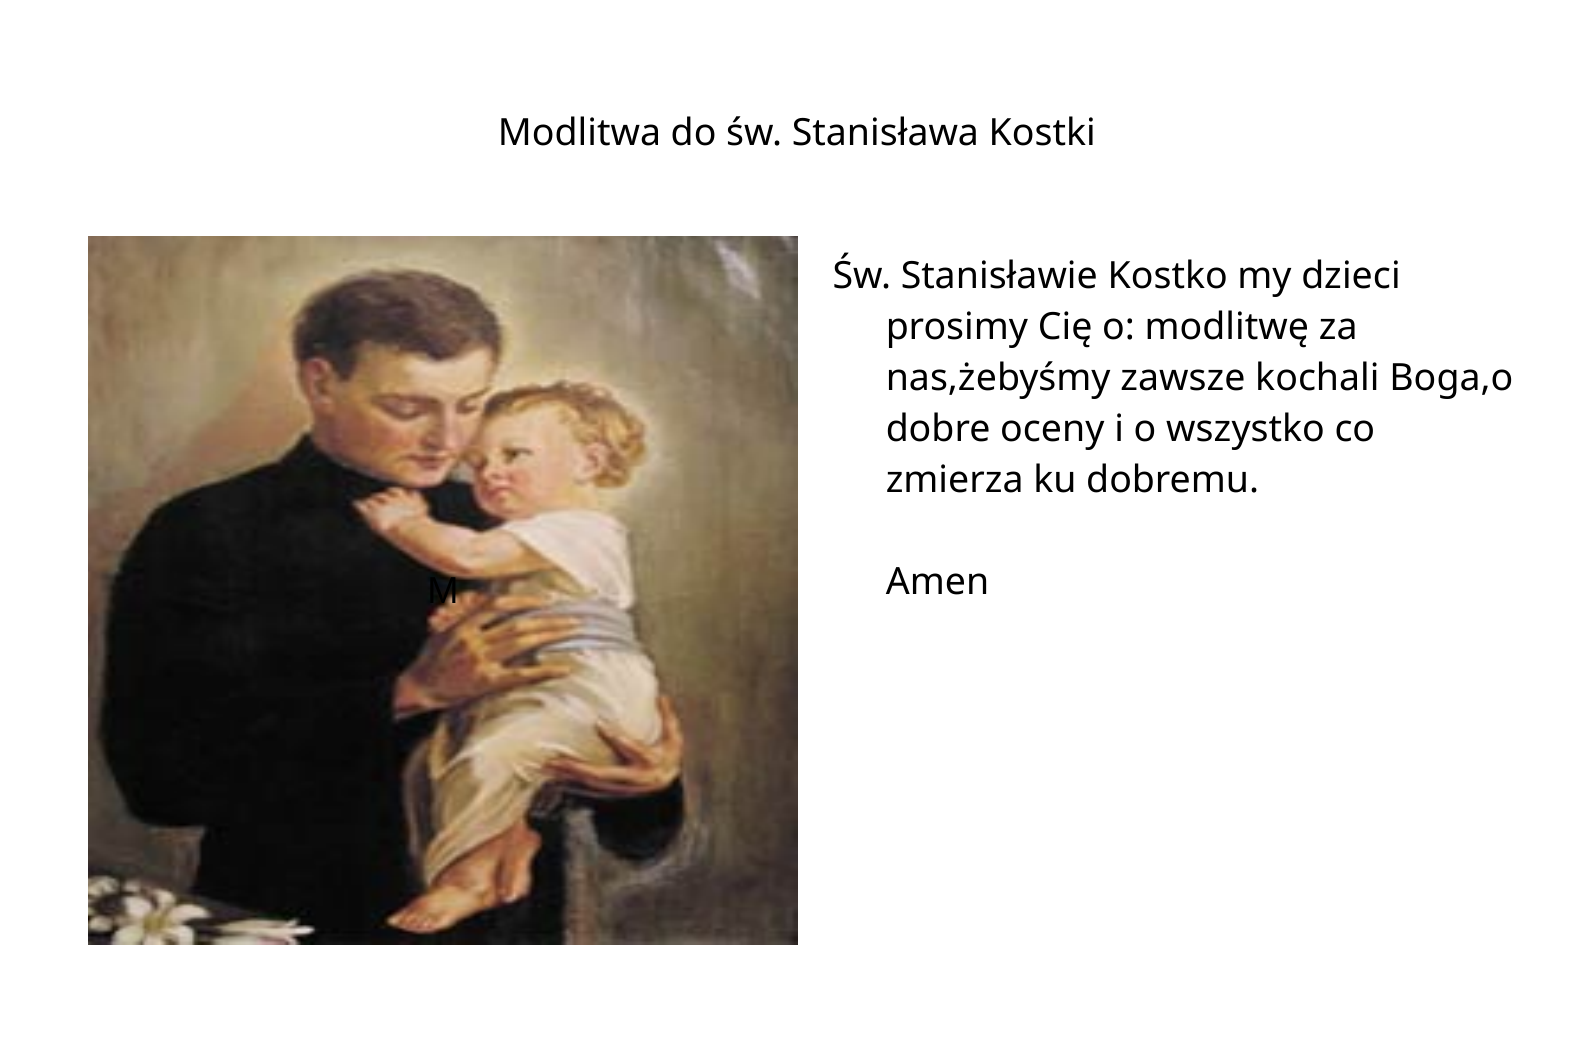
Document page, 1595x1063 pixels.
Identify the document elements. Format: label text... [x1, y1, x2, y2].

picture [88, 236, 798, 945]
list Św. Stanisławie Kostko my dzieci prosimy Cię o: modlitwę za nas,żebyśmy zawsze kochali Boga,o dobre oceny i o wszystko co zmierza ku dobremu. Amen [814, 248, 1516, 936]
title Modlitwa do św. Stanisława Kostki [79, 42, 1515, 220]
